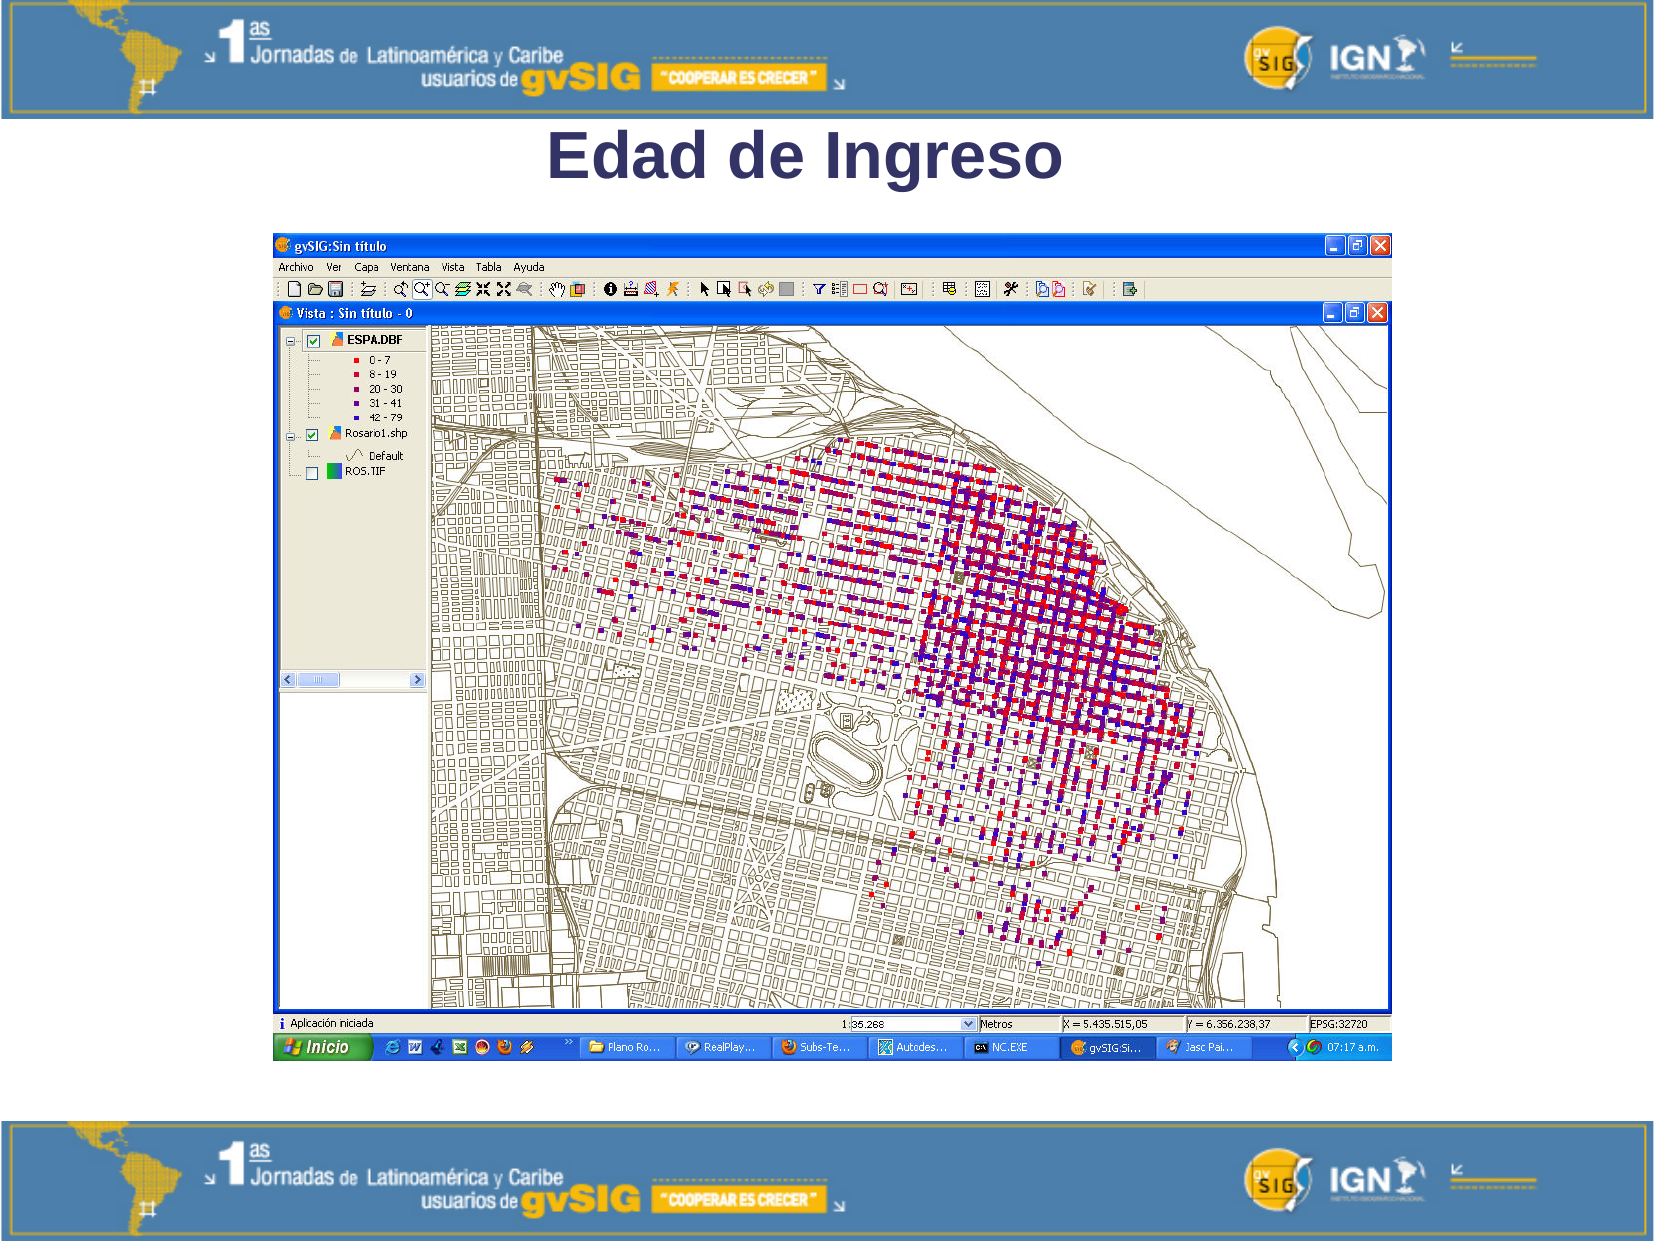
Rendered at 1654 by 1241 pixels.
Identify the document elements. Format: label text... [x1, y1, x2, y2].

picture [273, 233, 1392, 1061]
picture [0, 1121, 1654, 1241]
picture [0, 0, 1654, 119]
text_box Edad de Ingreso [501, 106, 1110, 279]
